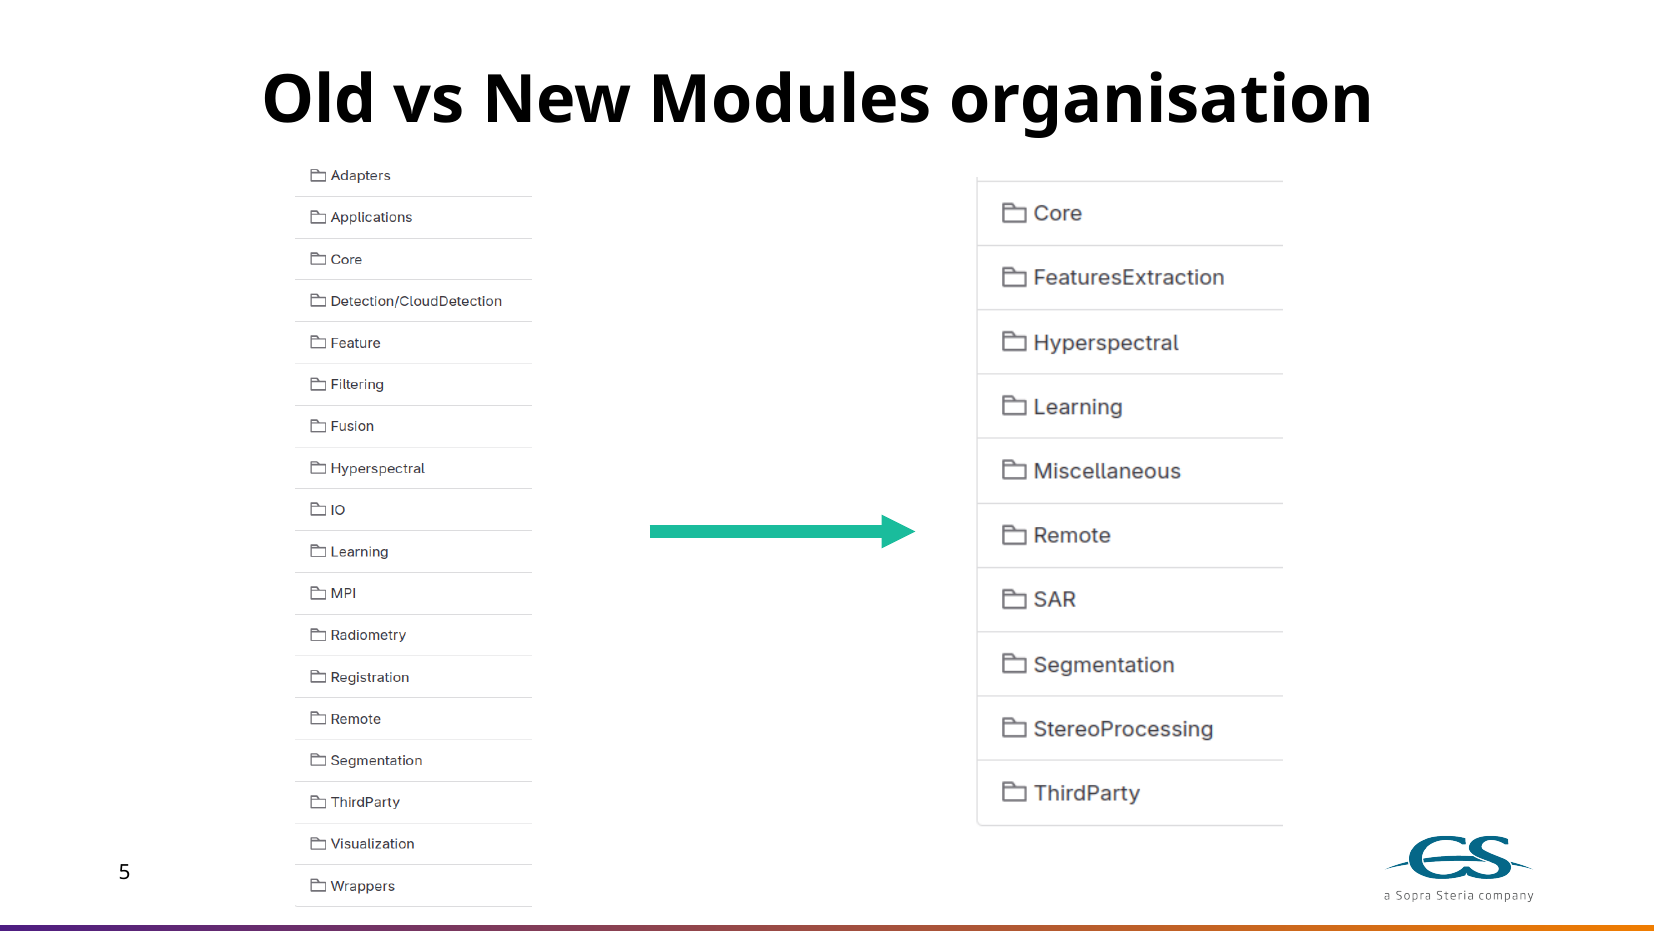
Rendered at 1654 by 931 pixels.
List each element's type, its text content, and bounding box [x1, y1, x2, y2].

picture [1363, 814, 1555, 921]
title Old vs New Modules organisation [59, 37, 1595, 156]
picture [974, 177, 1283, 834]
picture [295, 155, 532, 909]
